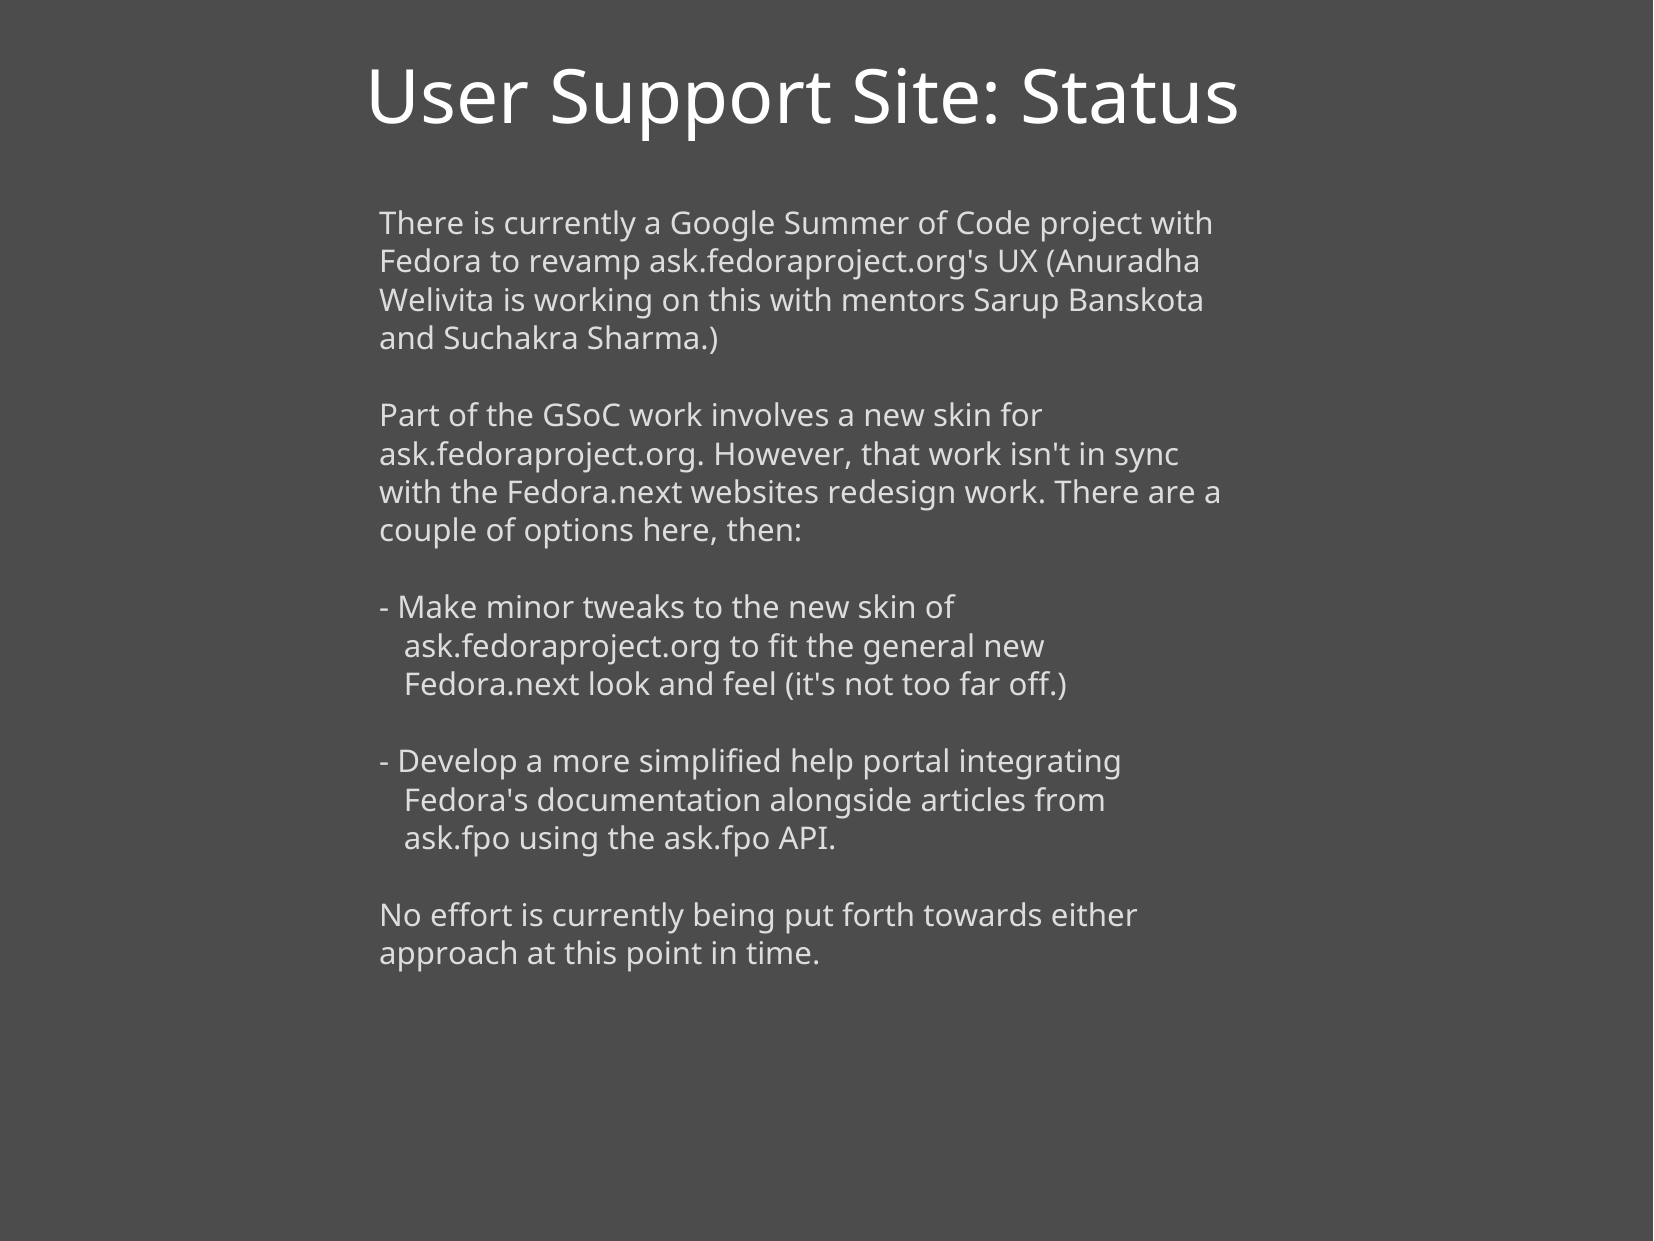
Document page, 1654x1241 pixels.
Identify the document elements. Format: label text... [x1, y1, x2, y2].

title User Support Site: Status [53, 0, 1554, 233]
title There is currently a Google Summer of Code project with Fedora to revamp ask.fedoraproject.org's UX (Anuradha Welivita is working on this with mentors Sarup Banskota and Suchakra Sharma.) Part of the GSoC work involves a new skin for ask.fedoraproject.org. However, that work isn't in sync with the Fedora.next websites redesign work. There are a couple of options here, then: - Make minor tweaks to the new skin of ask.fedoraproject.org to fit the general new Fedora.next look and feel (it's not too far off.) - Develop a more simplified help portal integrating Fedora's documentation alongside articles from ask.fpo using the ask.fpo API. No effort is currently being put forth towards either approach at this point in time. [379, 244, 1251, 932]
